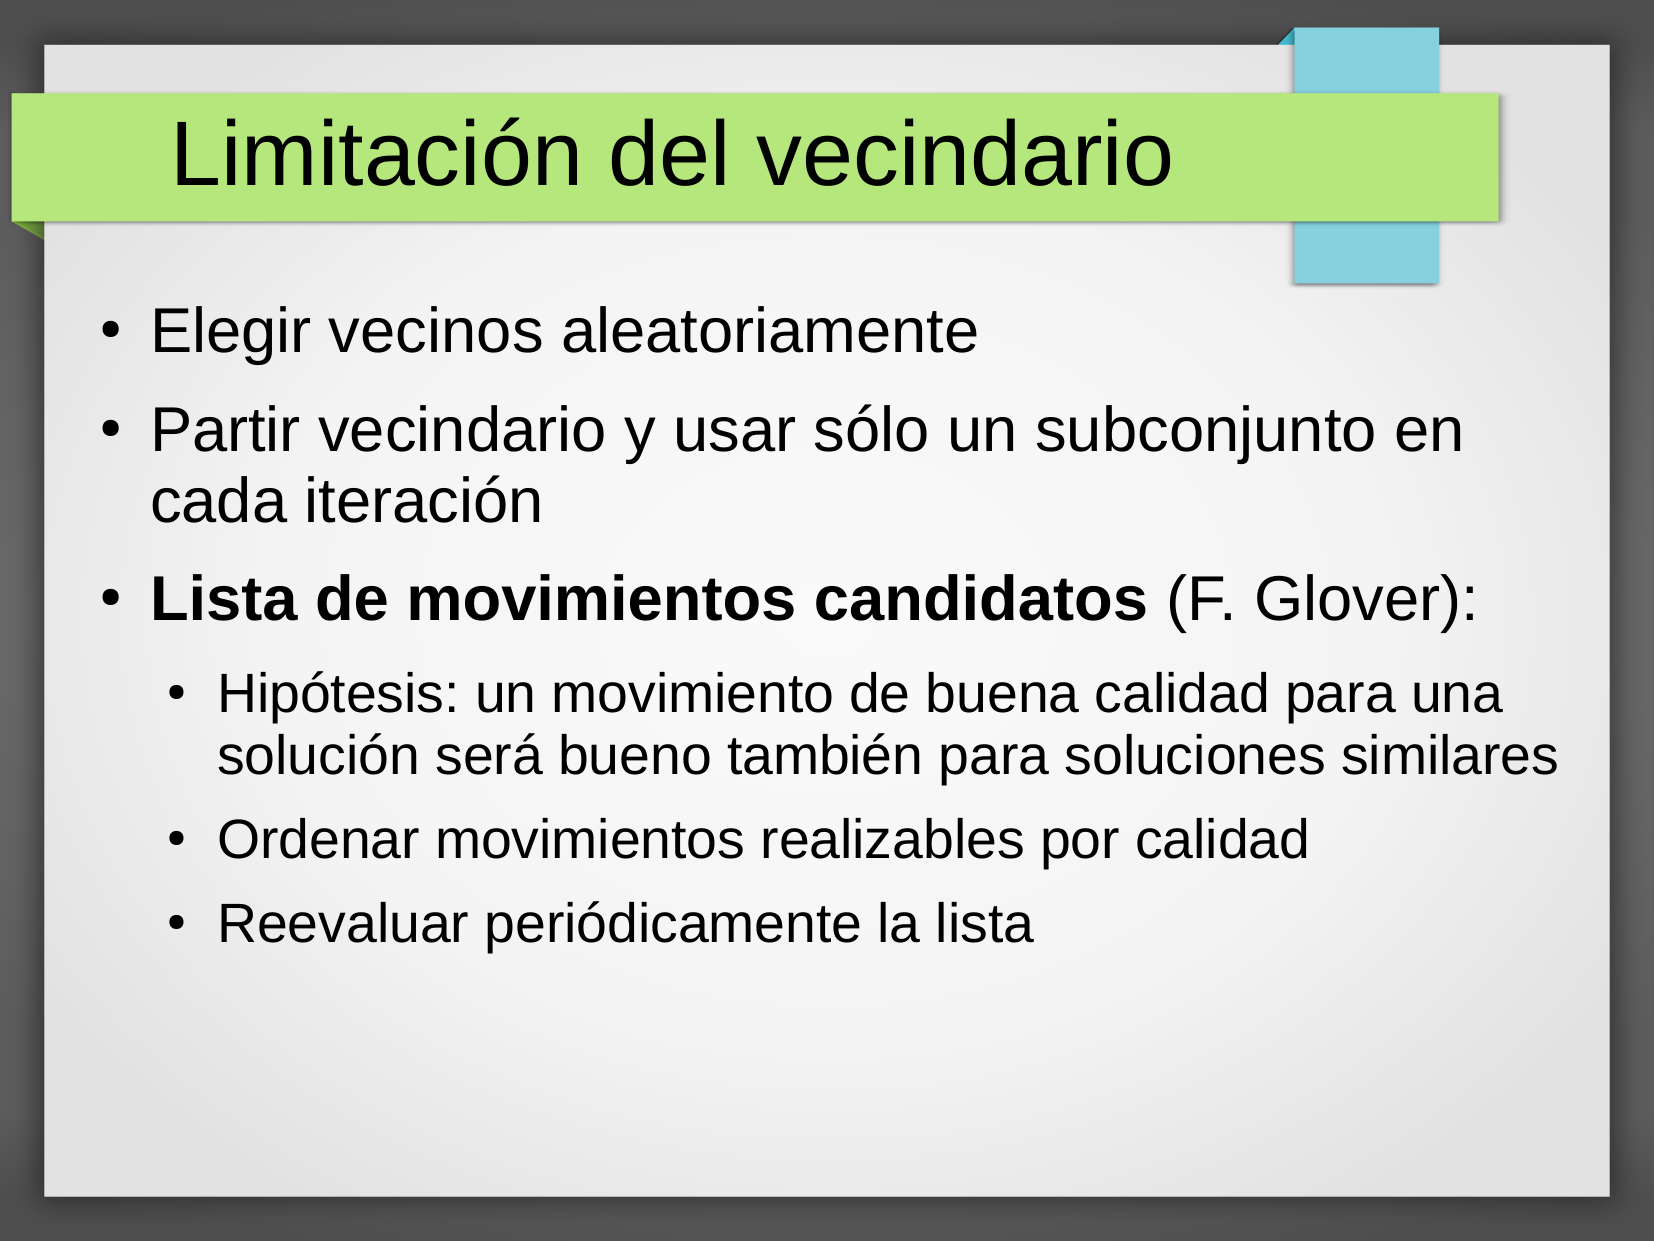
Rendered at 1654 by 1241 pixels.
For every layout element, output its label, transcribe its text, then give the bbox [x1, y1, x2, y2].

list Elegir vecinos aleatoriamente Partir vecindario y usar sólo un subconjunto en cada iteración Lista de movimientos candidatos (F. Glover): Hipótesis: un movimiento de buena calidad para una solución será bueno también para soluciones similares Ordenar movimientos realizables por calidad Reevaluar periódicamente la lista [82, 295, 1571, 1015]
picture [0, 0, 1654, 1241]
title Limitación del vecindario [82, 94, 1264, 213]
